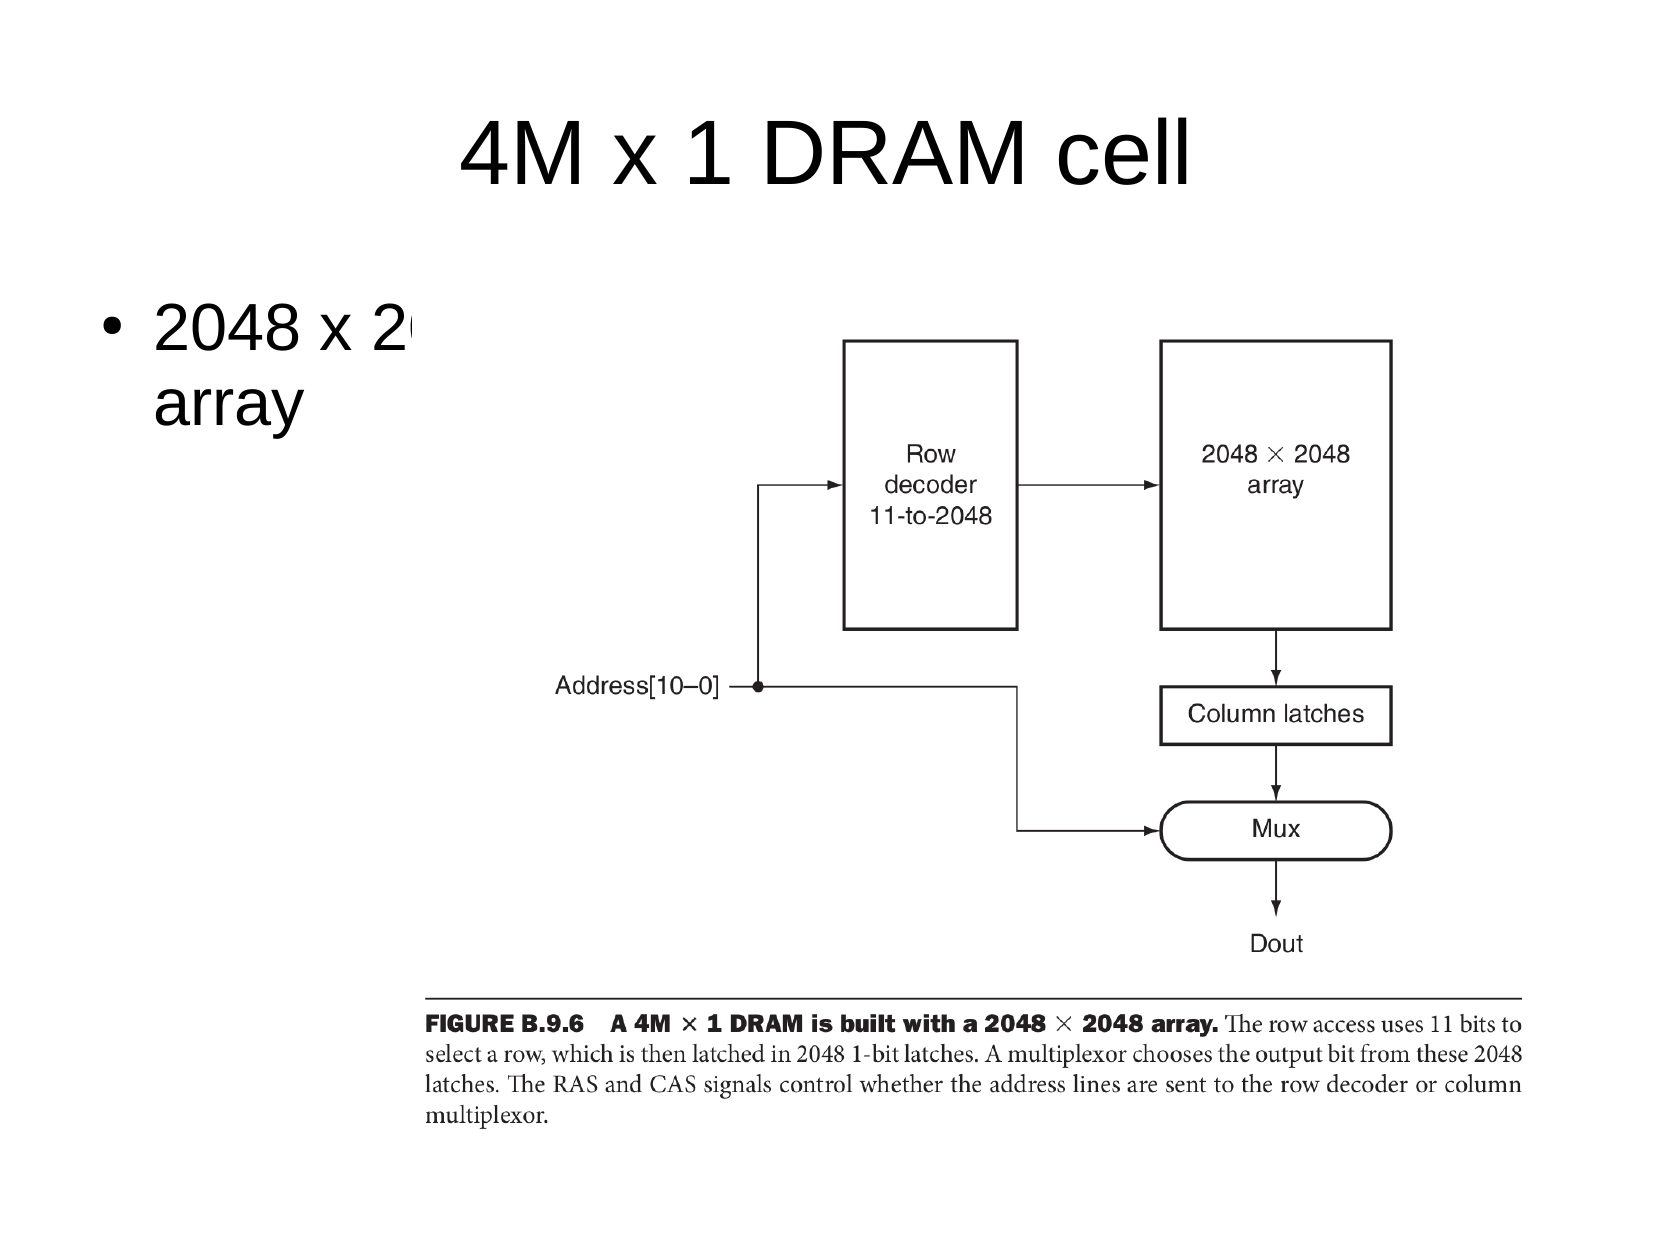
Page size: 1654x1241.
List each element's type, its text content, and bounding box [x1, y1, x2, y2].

title 4M x 1 DRAM cell [82, 49, 1571, 257]
list 2048 x 2048 array [82, 290, 412, 1010]
picture [412, 276, 1557, 1163]
